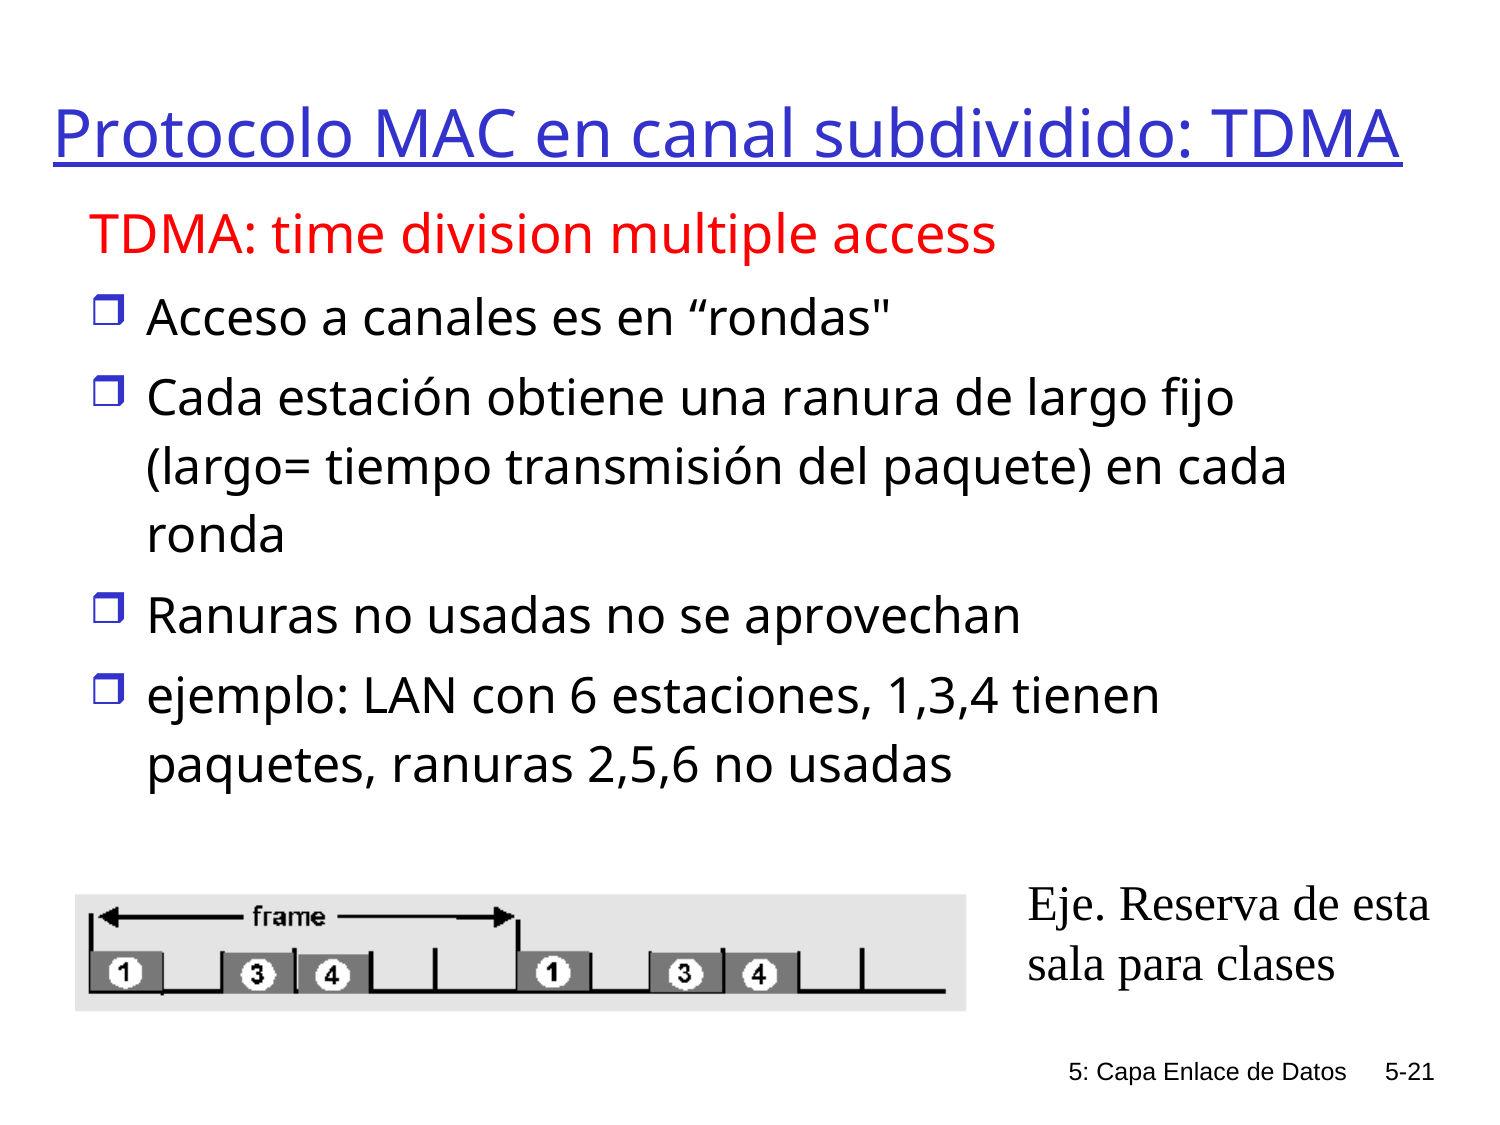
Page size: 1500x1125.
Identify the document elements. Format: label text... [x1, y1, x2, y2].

picture [75, 893, 968, 1013]
list TDMA: time division multiple access Acceso a canales es en “rondas" Cada estación obtiene una ranura de largo fijo (largo= tiempo transmisión del paquete) en cada ronda Ranuras no usadas no se aprovechan ejemplo: LAN con 6 estaciones, 1,3,4 tienen paquetes, ranuras 2,5,6 no usadas [75, 187, 1351, 951]
title Protocolo MAC en canal subdividido: TDMA [37, 37, 1454, 225]
text_box Eje. Reserva de esta sala para clases [1012, 862, 1463, 998]
